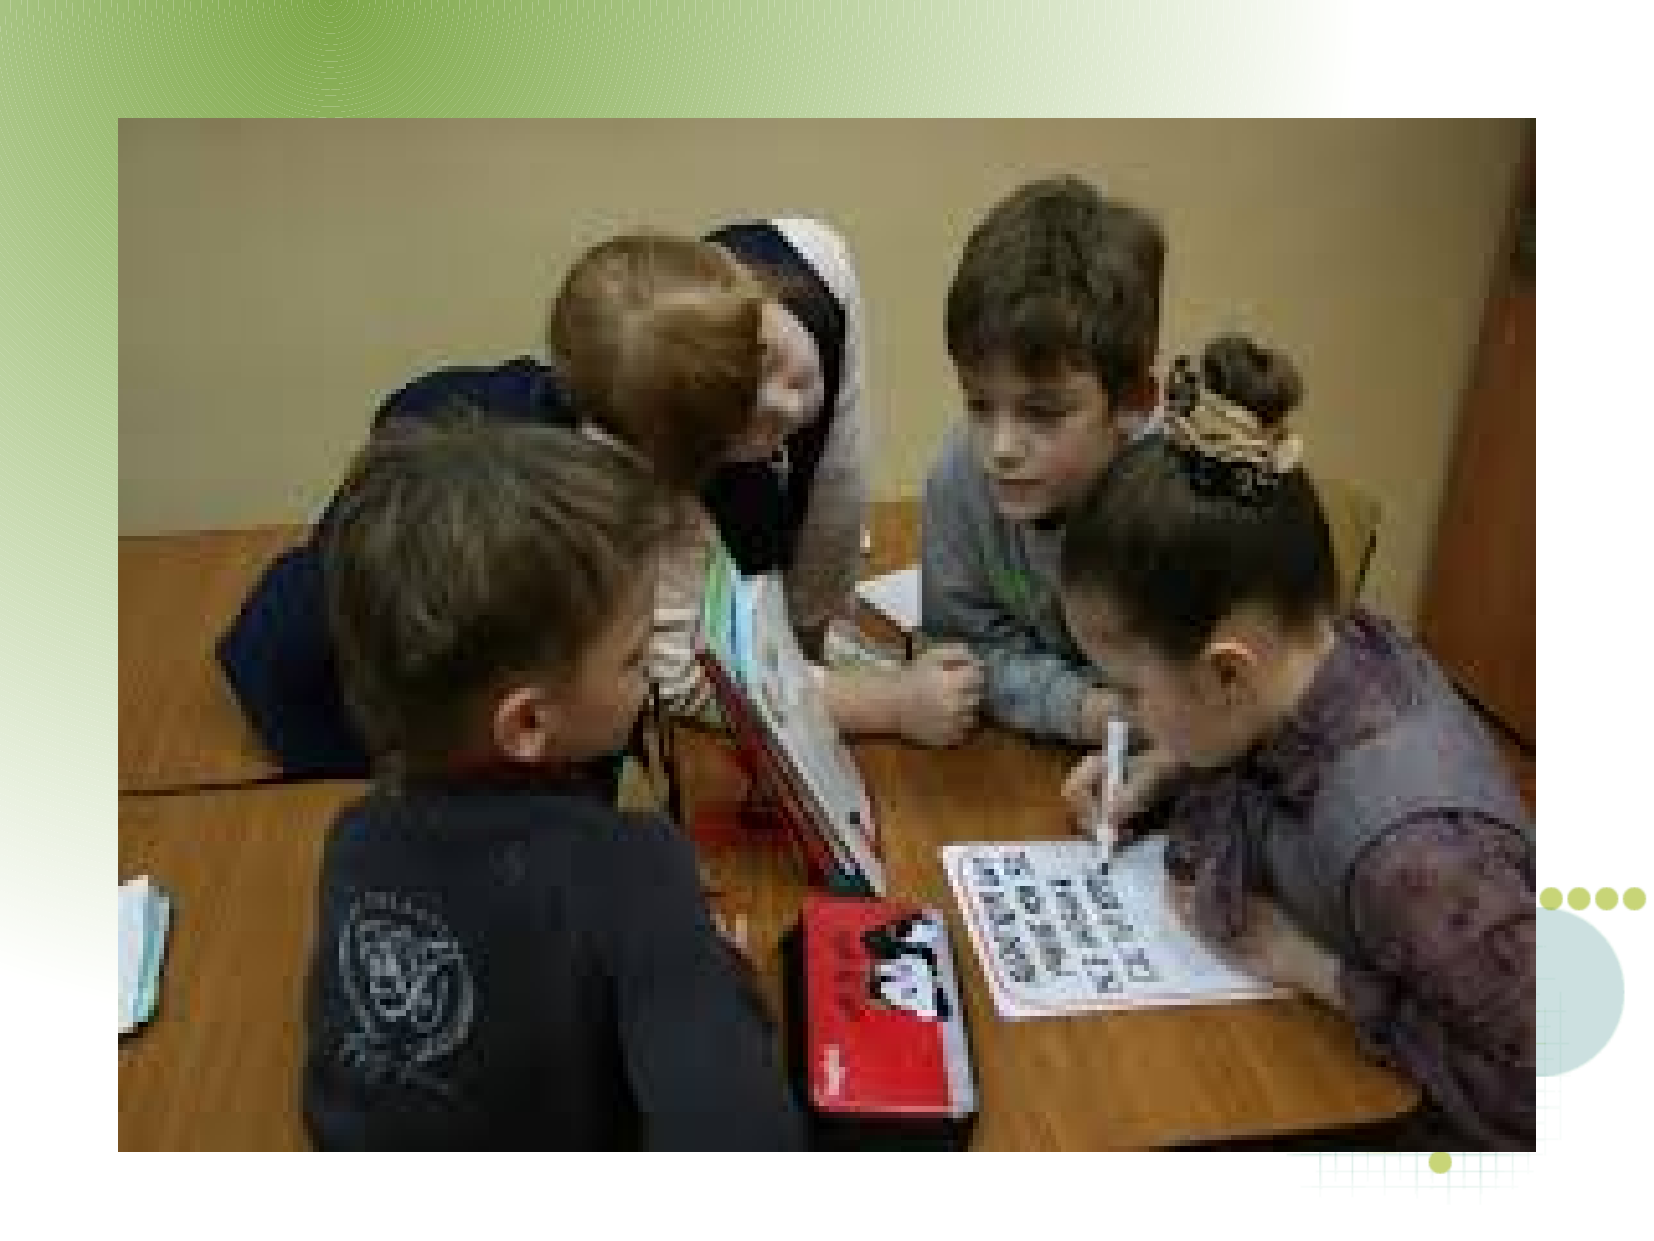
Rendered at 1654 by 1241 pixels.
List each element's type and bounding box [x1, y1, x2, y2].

picture [118, 118, 1654, 1211]
title [121, 88, 1534, 118]
